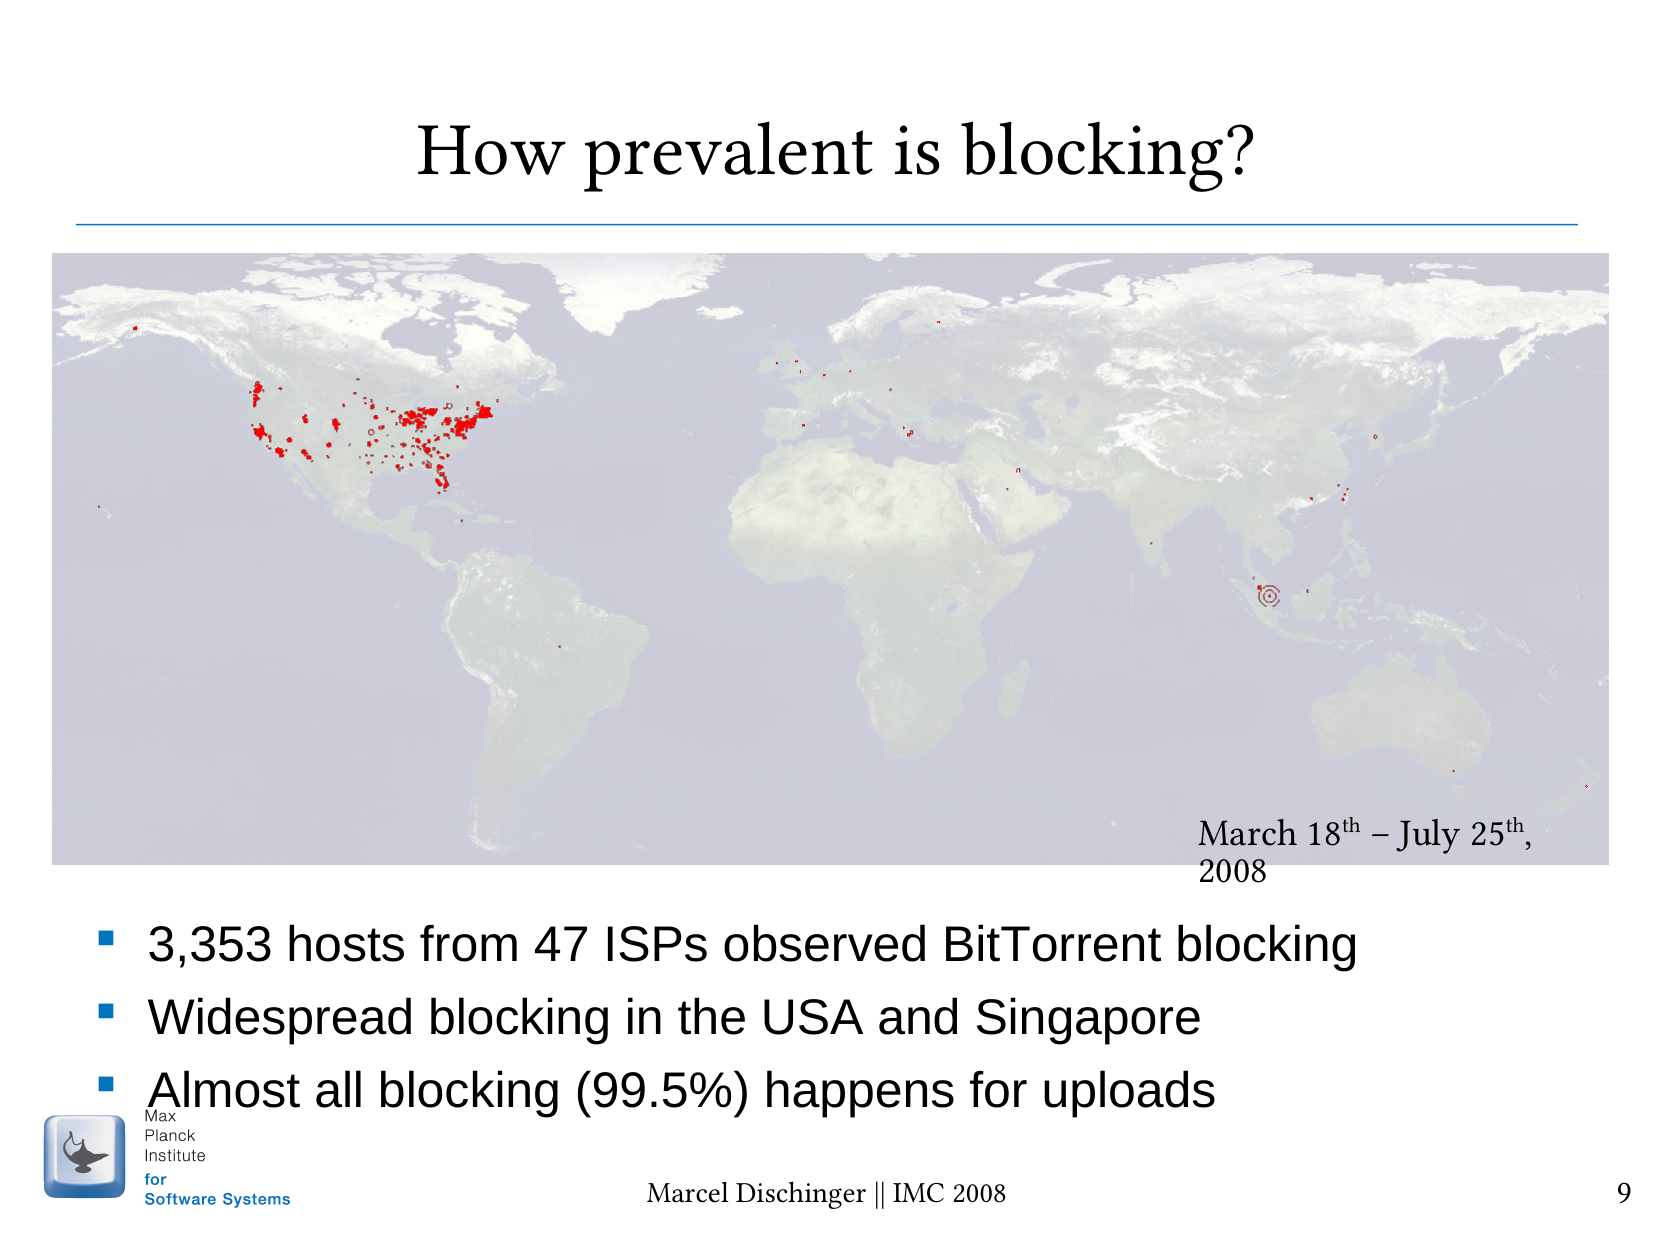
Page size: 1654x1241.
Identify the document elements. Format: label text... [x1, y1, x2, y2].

list 3,353 hosts from 47 ISPs observed BitTorrent blocking Widespread blocking in the USA and Singapore Almost all blocking (99.5%) happens for uploads [77, 899, 1579, 1102]
title How prevalent is blocking? [54, 44, 1621, 259]
text_box March 18th – July 25th, 2008 [1183, 807, 1615, 868]
picture [52, 253, 1609, 866]
